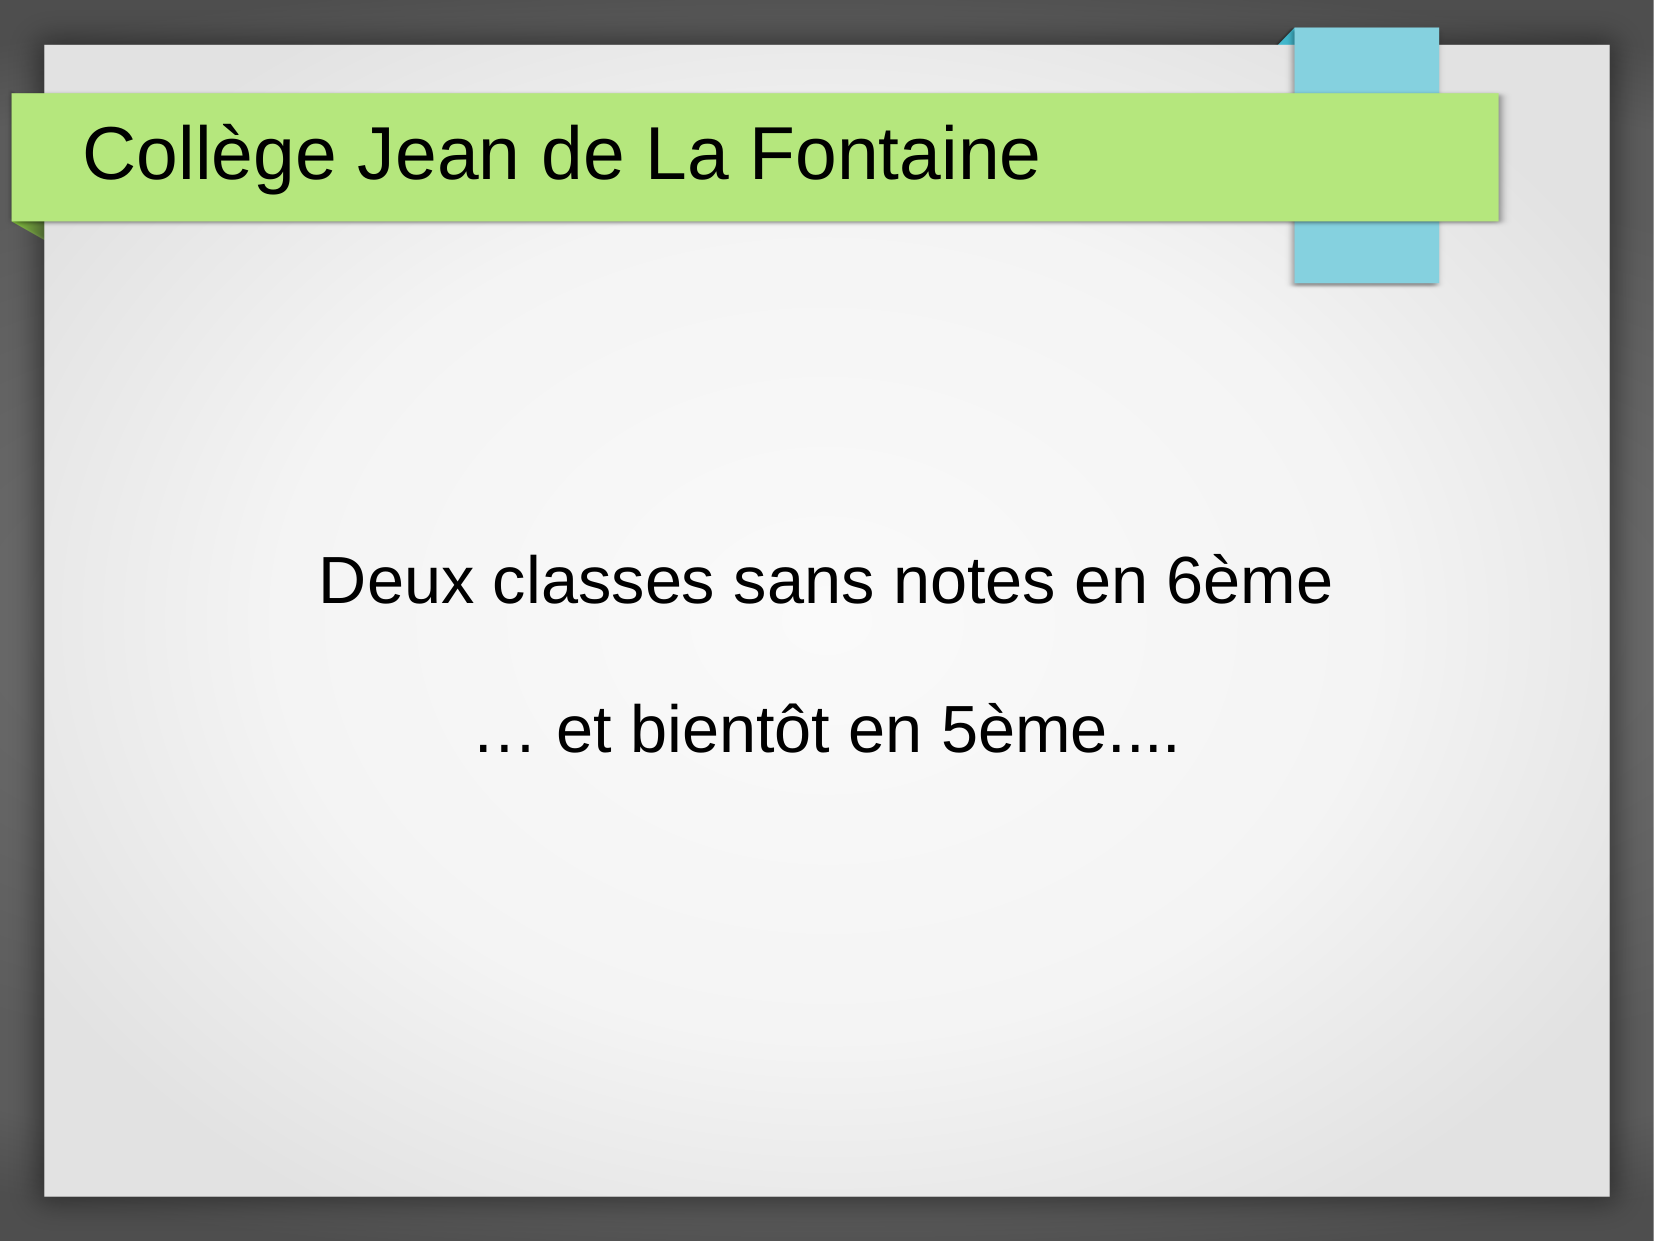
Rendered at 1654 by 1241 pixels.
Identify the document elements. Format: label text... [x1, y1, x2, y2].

subtitle Deux classes sans notes en 6ème … et bientôt en 5ème.... [82, 295, 1571, 1015]
title Collège Jean de La Fontaine [82, 94, 1264, 213]
picture [0, 0, 1654, 1241]
